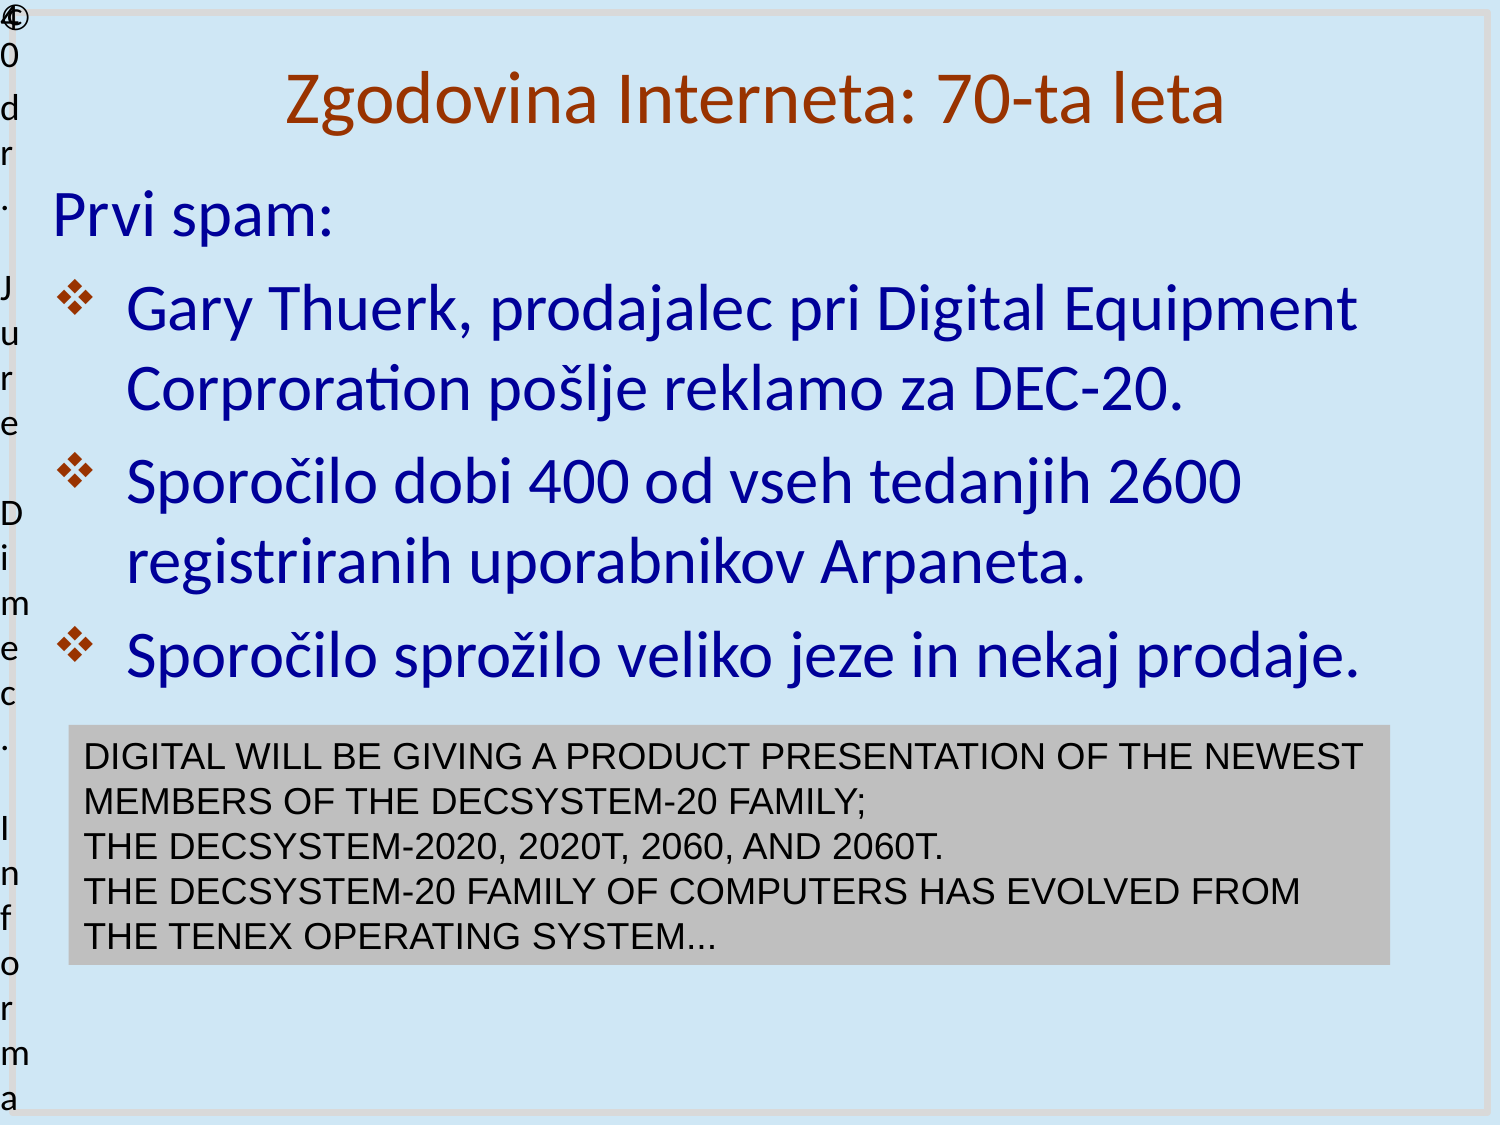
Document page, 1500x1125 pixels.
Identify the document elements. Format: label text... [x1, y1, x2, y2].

text_box DIGITAL WILL BE GIVING A PRODUCT PRESENTATION OF THE NEWEST MEMBERS OF THE DECSYSTEM-20 FAMILY; THE DECSYSTEM-2020, 2020T, 2060, AND 2060T. THE DECSYSTEM-20 FAMILY OF COMPUTERS HAS EVOLVED FROM THE TENEX OPERATING SYSTEM... [68, 724, 1391, 965]
list Prvi spam: Gary Thuerk, prodajalec pri Digital Equipment Corproration pošlje reklamo za DEC-20. Sporočilo dobi 400 od vseh tedanjih 2600 registriranih uporabnikov Arpaneta. Sporočilo sprožilo veliko jeze in nekaj prodaje. [37, 162, 1475, 725]
title Zgodovina Interneta: 70-ta leta [37, 37, 1475, 150]
